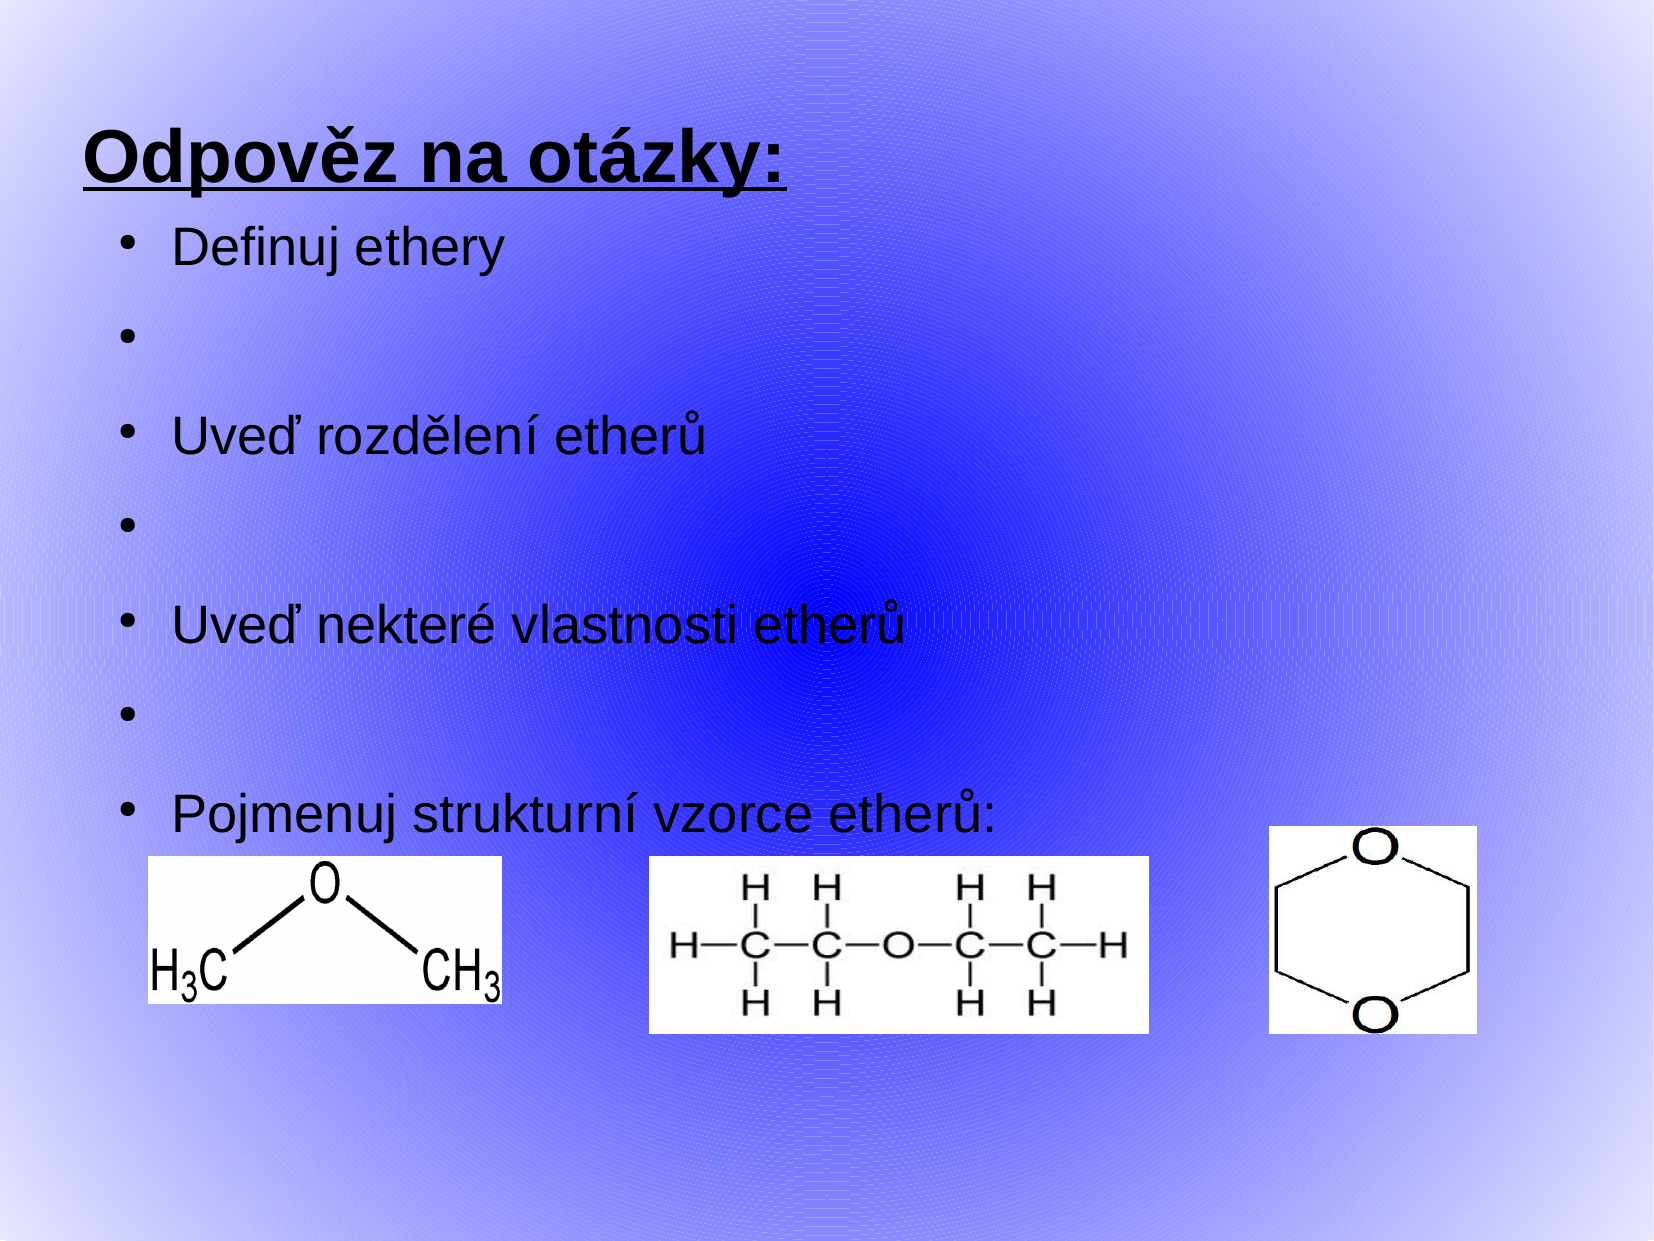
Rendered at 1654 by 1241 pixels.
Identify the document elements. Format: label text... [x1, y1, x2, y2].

picture [148, 856, 502, 1004]
list Definuj ethery Uveď rozdělení etherů Uveď nekteré vlastnosti etherů Pojmenuj strukturní vzorce etherů: [82, 210, 1571, 1030]
picture [649, 856, 1149, 1034]
title Odpověz na otázky: [82, 49, 1571, 210]
picture [1269, 826, 1477, 1034]
